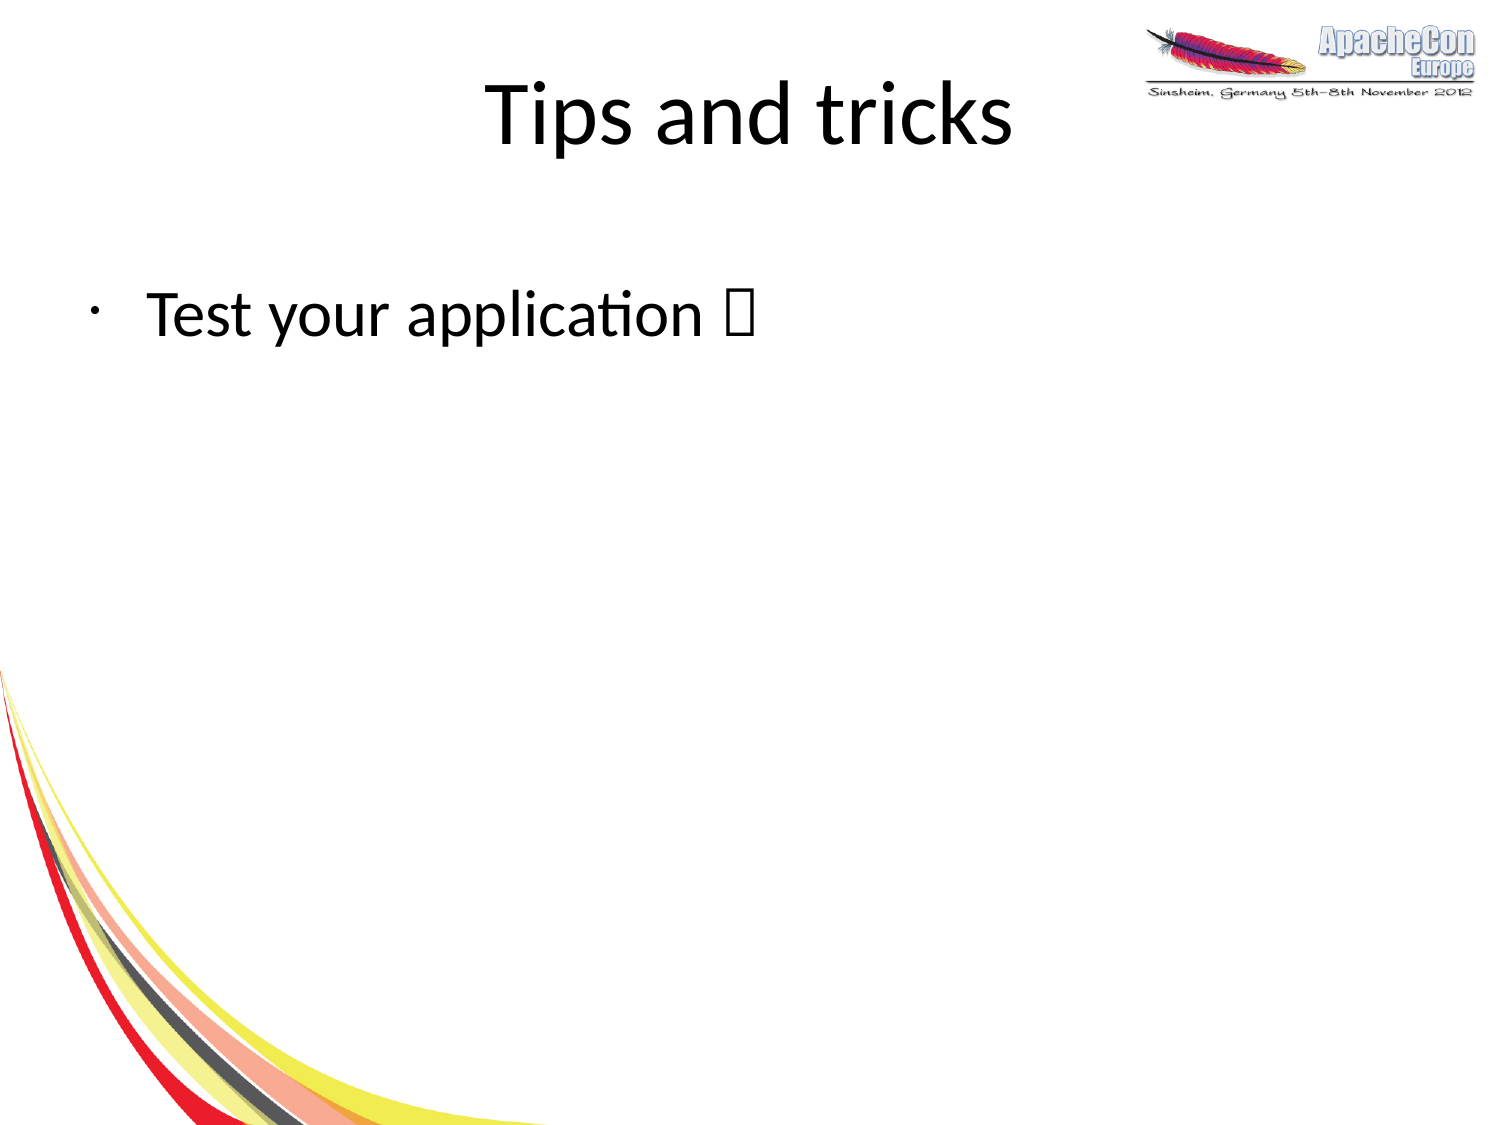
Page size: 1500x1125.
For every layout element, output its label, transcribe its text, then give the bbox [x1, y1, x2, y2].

picture [0, 0, 1500, 1125]
title Tips and tricks [75, 45, 1425, 233]
list Test your application  [75, 262, 1425, 1005]
